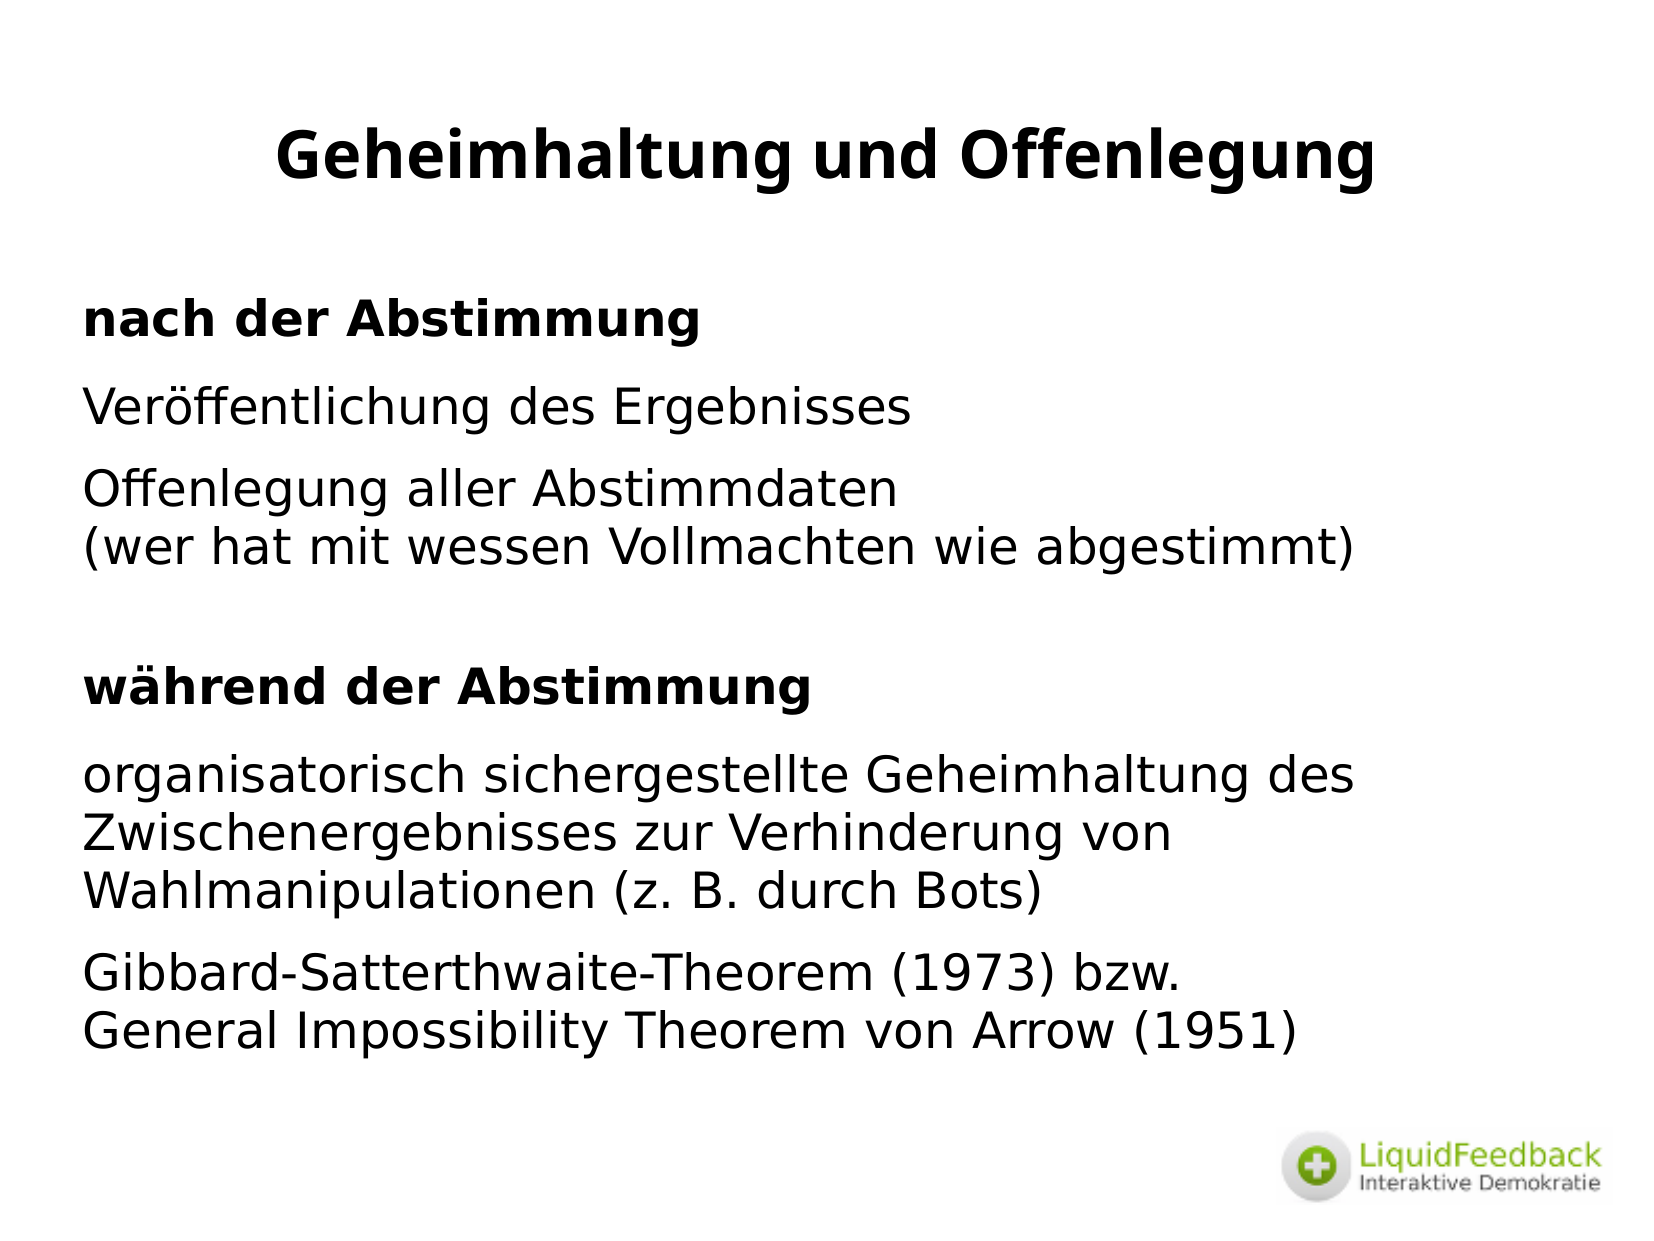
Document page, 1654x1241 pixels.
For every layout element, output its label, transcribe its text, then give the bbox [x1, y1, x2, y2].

picture [1276, 1127, 1613, 1205]
list nach der Abstimmung Veröffentlichung des Ergebnisses Offenlegung aller Abstimmdaten (wer hat mit wessen Vollmachten wie abgestimmt) während der Abstimmung organisatorisch sichergestellte Geheimhaltung des Zwischenergebnisses zur Verhinderung von Wahlmanipulationen (z. B. durch Bots) Gibbard-Satterthwaite-Theorem (1973) bzw. General Impossibility Theorem von Arrow (1951) [82, 290, 1571, 1094]
title Geheimhaltung und Offenlegung [82, 49, 1571, 257]
